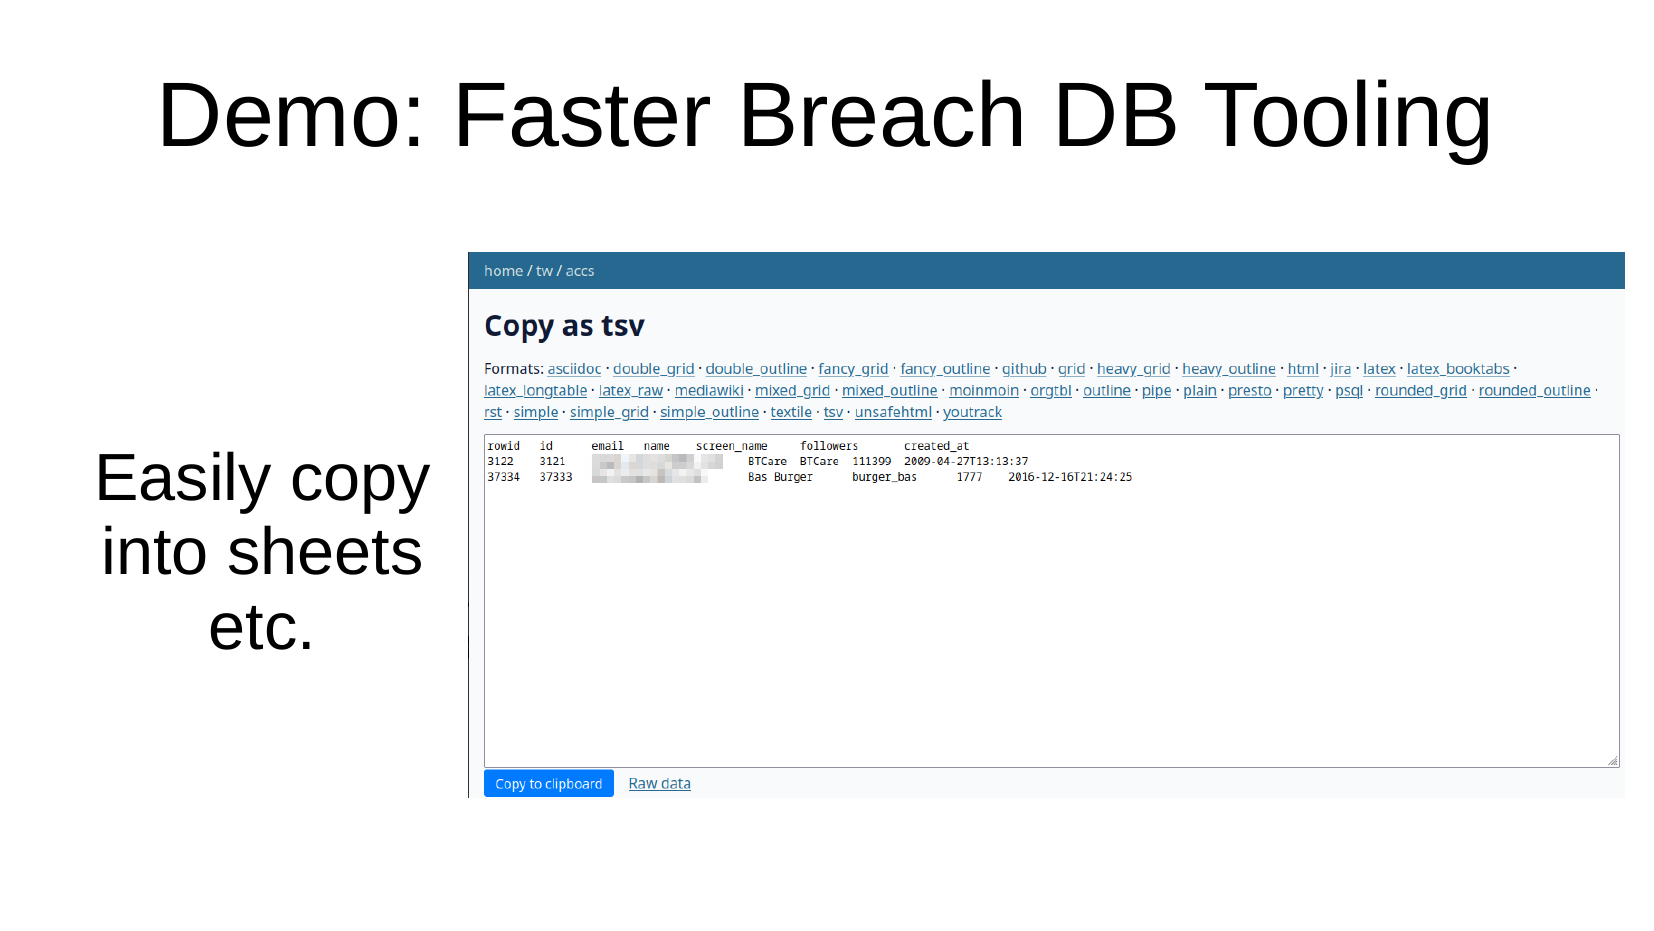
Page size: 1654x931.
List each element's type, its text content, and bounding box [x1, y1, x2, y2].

picture [468, 252, 1625, 798]
subtitle Easily copy into sheets etc. [82, 217, 443, 886]
title Demo: Faster Breach DB Tooling [82, 37, 1571, 193]
